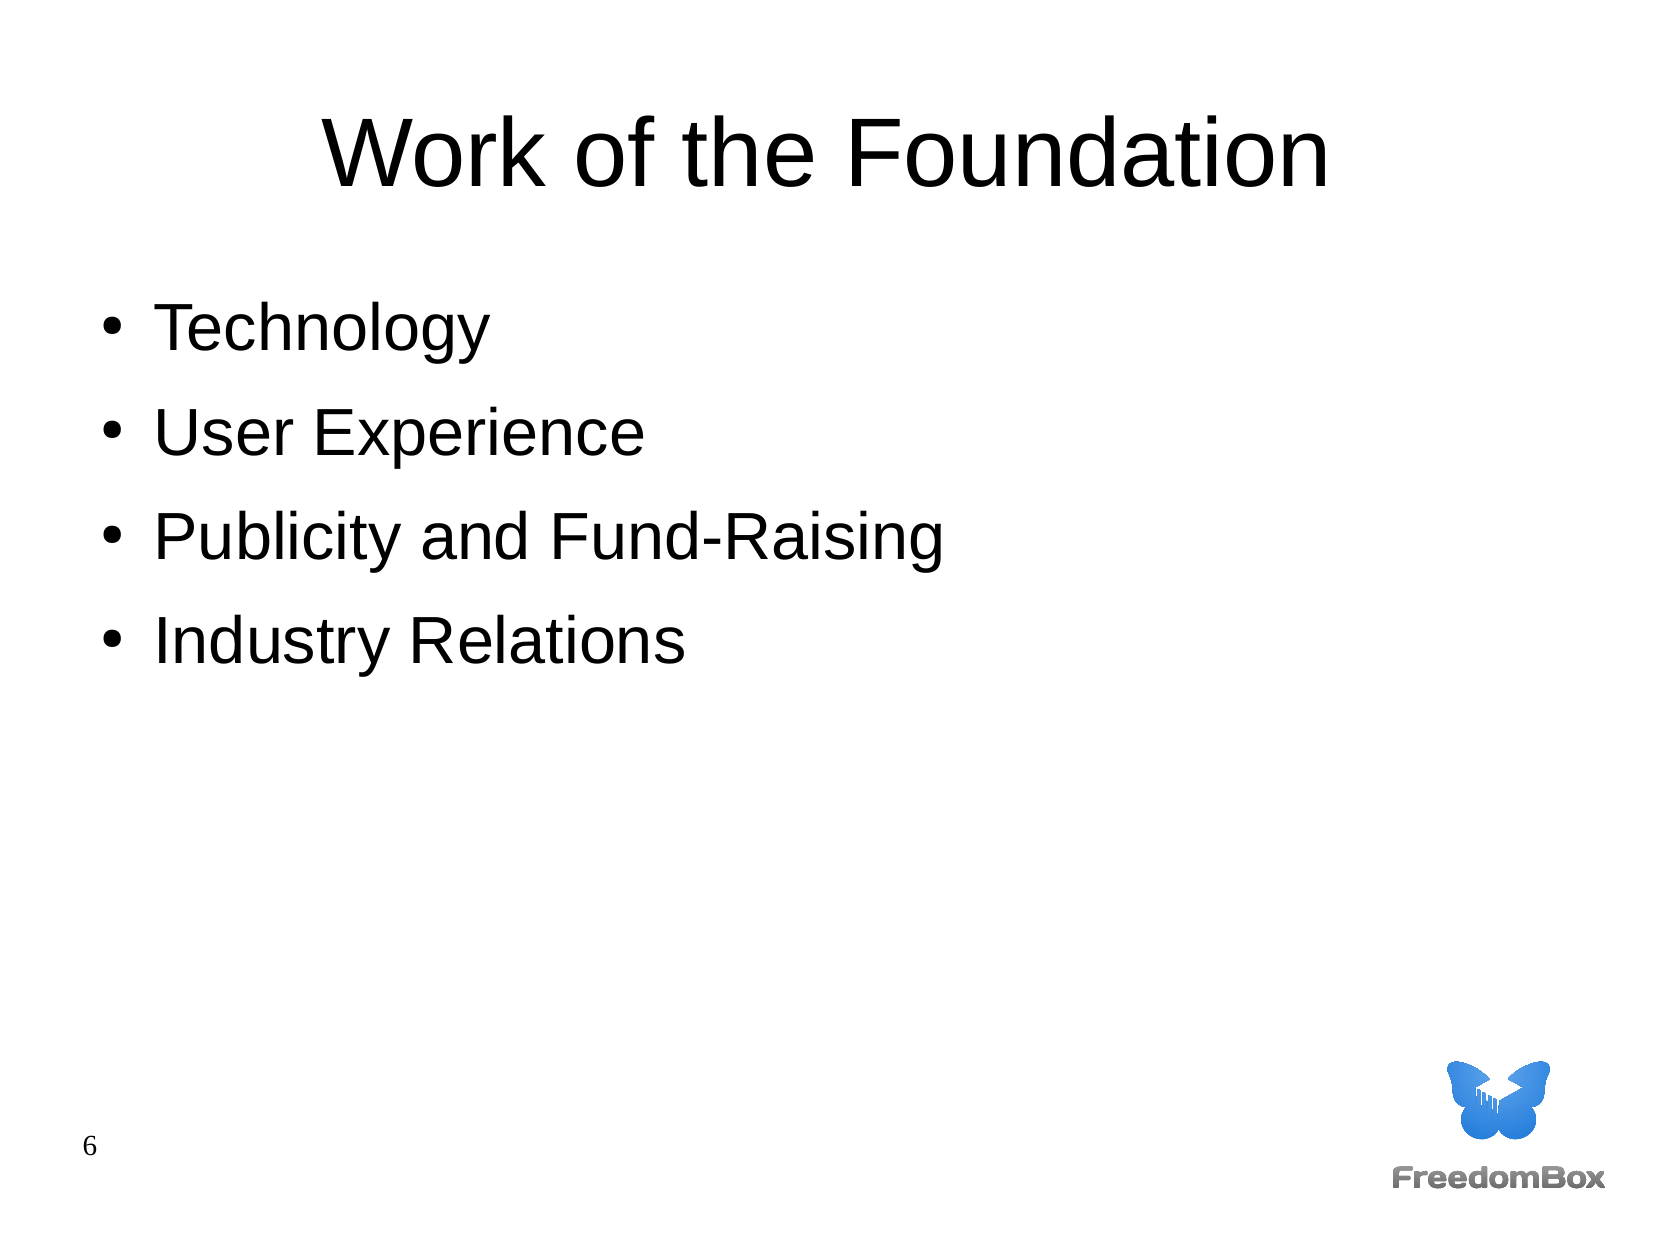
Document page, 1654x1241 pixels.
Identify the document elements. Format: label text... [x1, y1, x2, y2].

title Work of the Foundation [82, 49, 1571, 257]
list Technology User Experience Publicity and Fund-Raising Industry Relations [82, 290, 1571, 1109]
